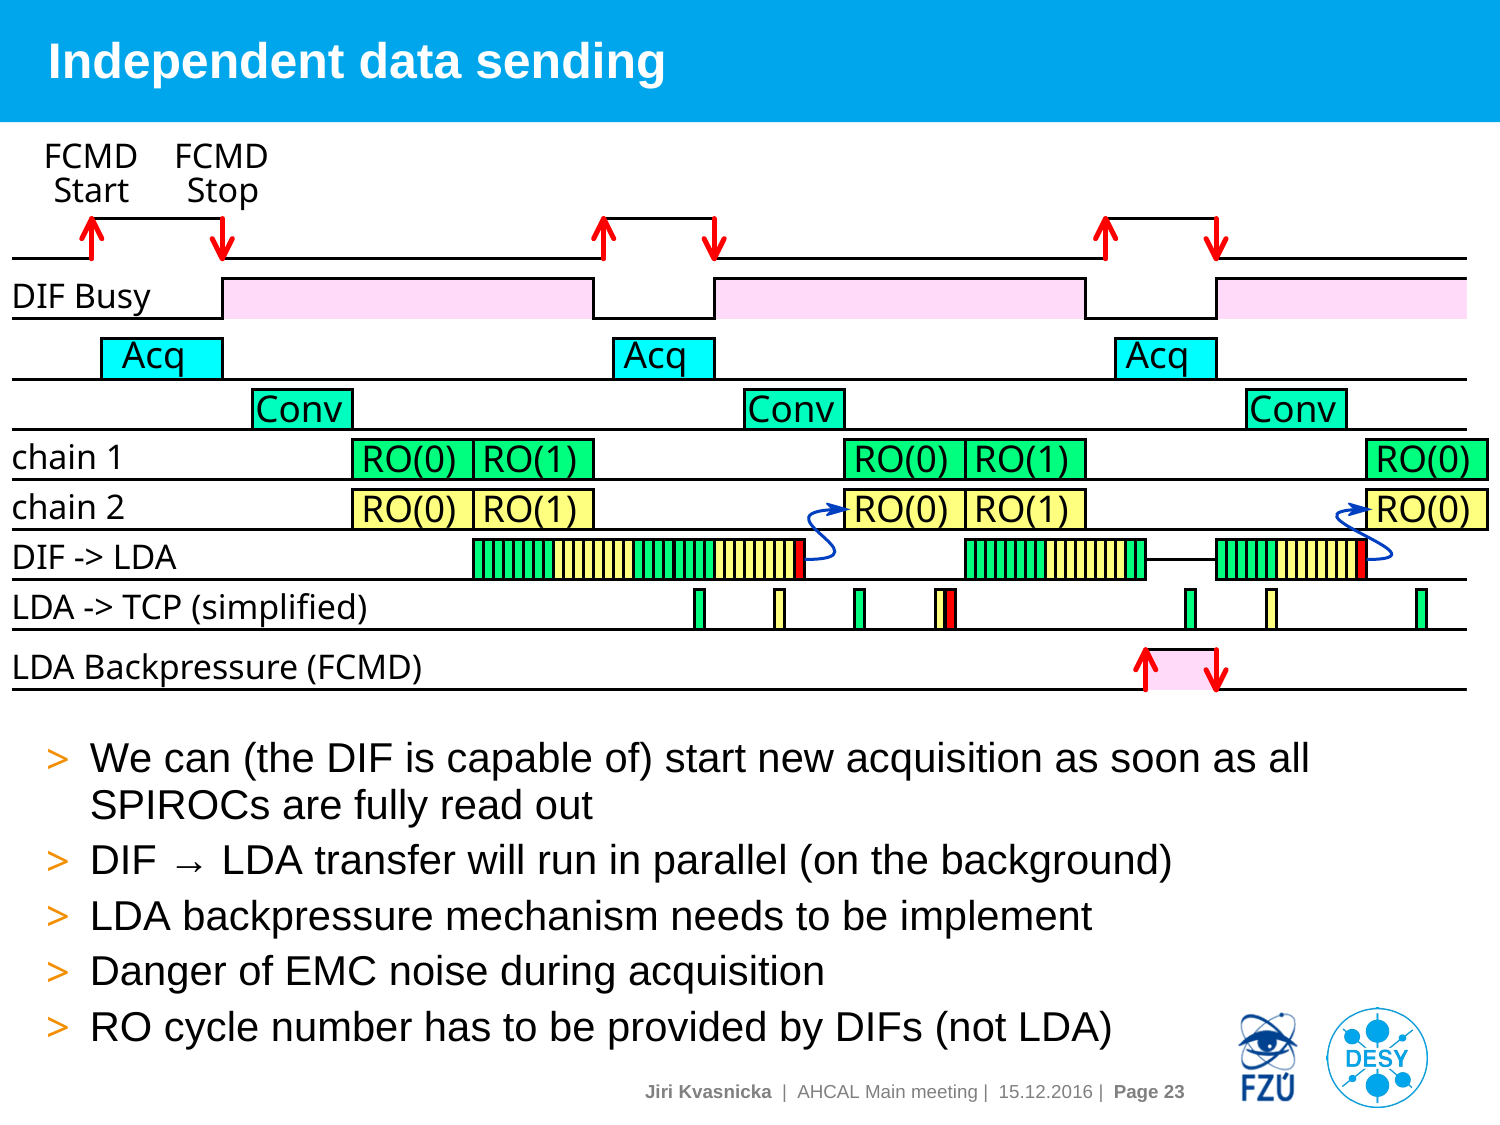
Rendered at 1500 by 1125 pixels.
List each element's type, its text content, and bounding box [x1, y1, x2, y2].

picture [1350, 1054, 1357, 1064]
title Independent data sending [47, 16, 1446, 107]
list We can (the DIF is capable of) start new acquisition as soon as all SPIROCs are fully read out DIF → LDA transfer will run in parallel (on the background) LDA backpressure mechanism needs to be implement Danger of EMC noise during acquisition RO cycle number has to be provided by DIFs (not LDA) [46, 735, 1444, 1054]
picture [1215, 1054, 1321, 1110]
picture [0, 131, 1500, 712]
picture [1326, 1054, 1428, 1108]
